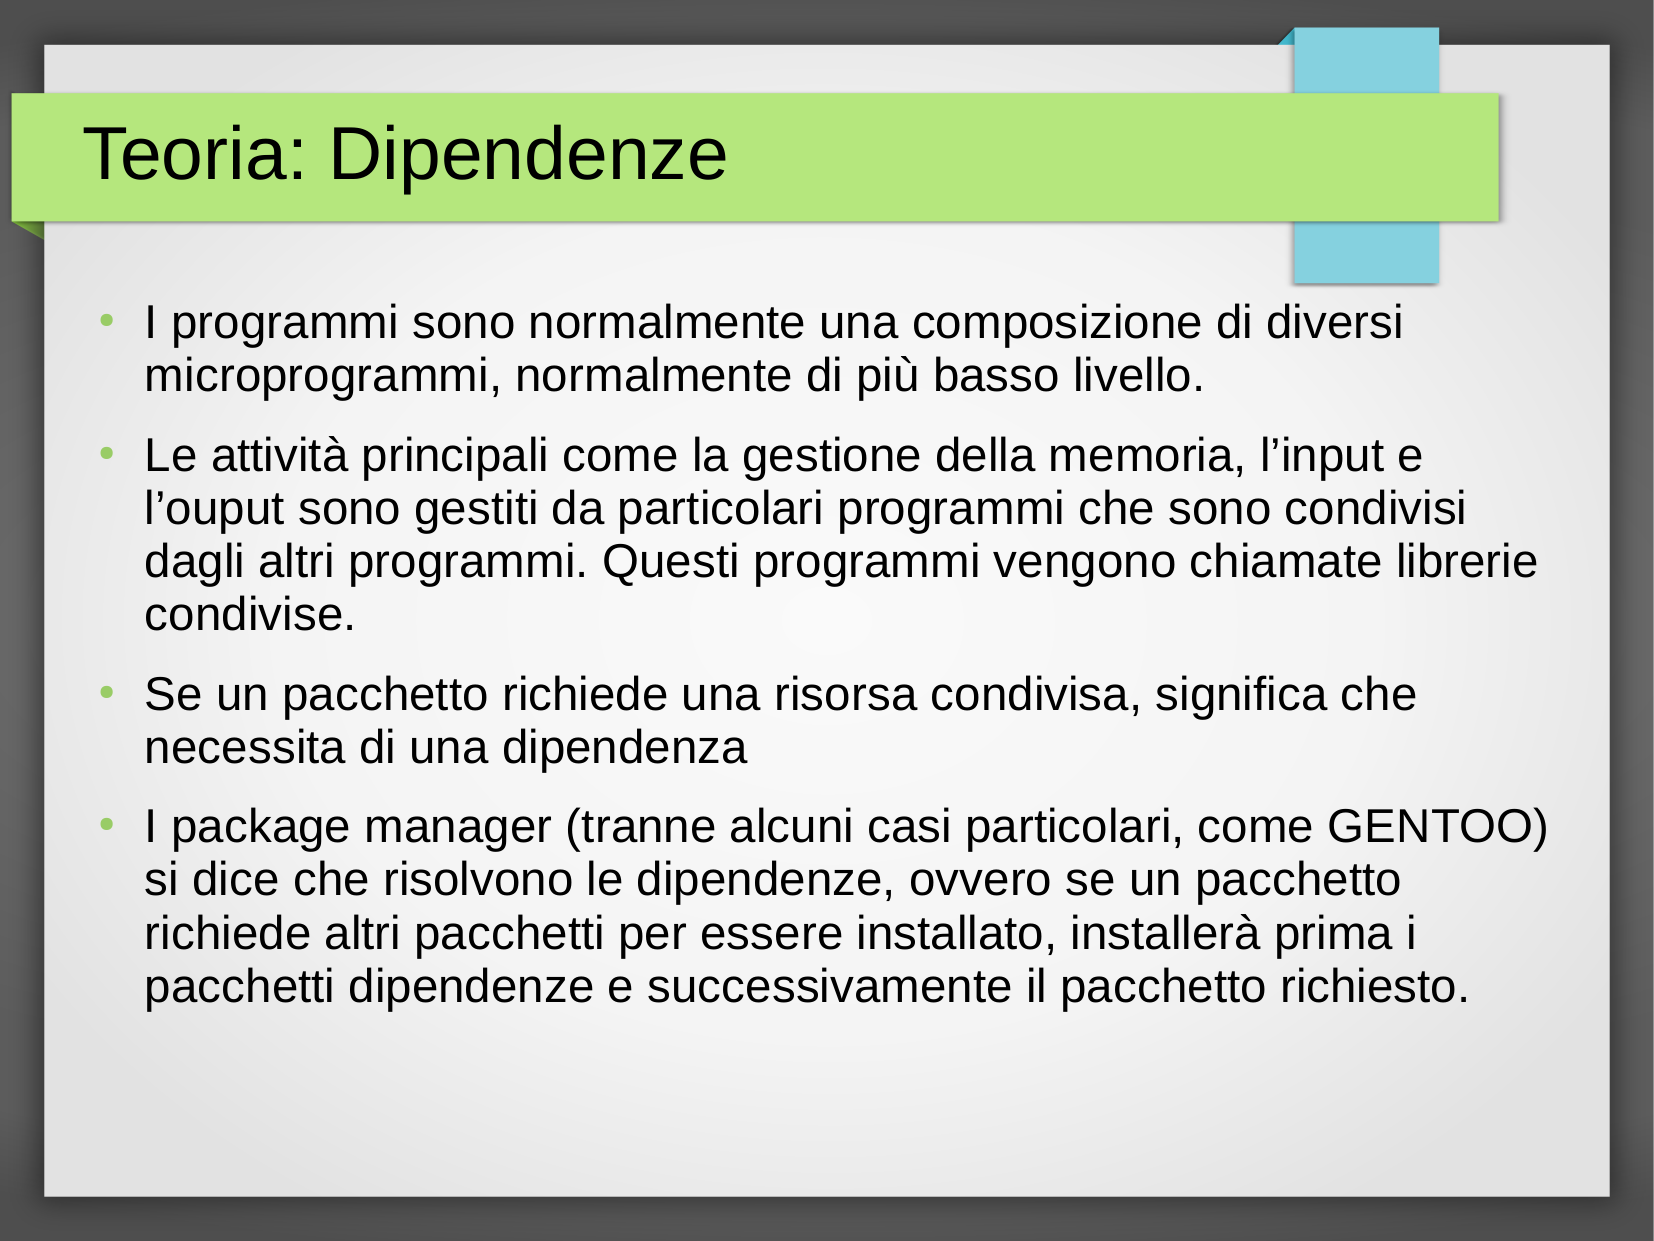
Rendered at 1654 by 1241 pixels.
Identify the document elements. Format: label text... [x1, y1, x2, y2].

picture [0, 0, 1654, 1241]
list I programmi sono normalmente una composizione di diversi microprogrammi, normalmente di più basso livello. Le attività principali come la gestione della memoria, l’input e l’ouput sono gestiti da particolari programmi che sono condivisi dagli altri programmi. Questi programmi vengono chiamate librerie condivise. Se un pacchetto richiede una risorsa condivisa, significa che necessita di una dipendenza I package manager (tranne alcuni casi particolari, come GENTOO) si dice che risolvono le dipendenze, ovvero se un pacchetto richiede altri pacchetti per essere installato, installerà prima i pacchetti dipendenze e successivamente il pacchetto richiesto. [82, 295, 1571, 1015]
title Teoria: Dipendenze [82, 94, 1264, 213]
